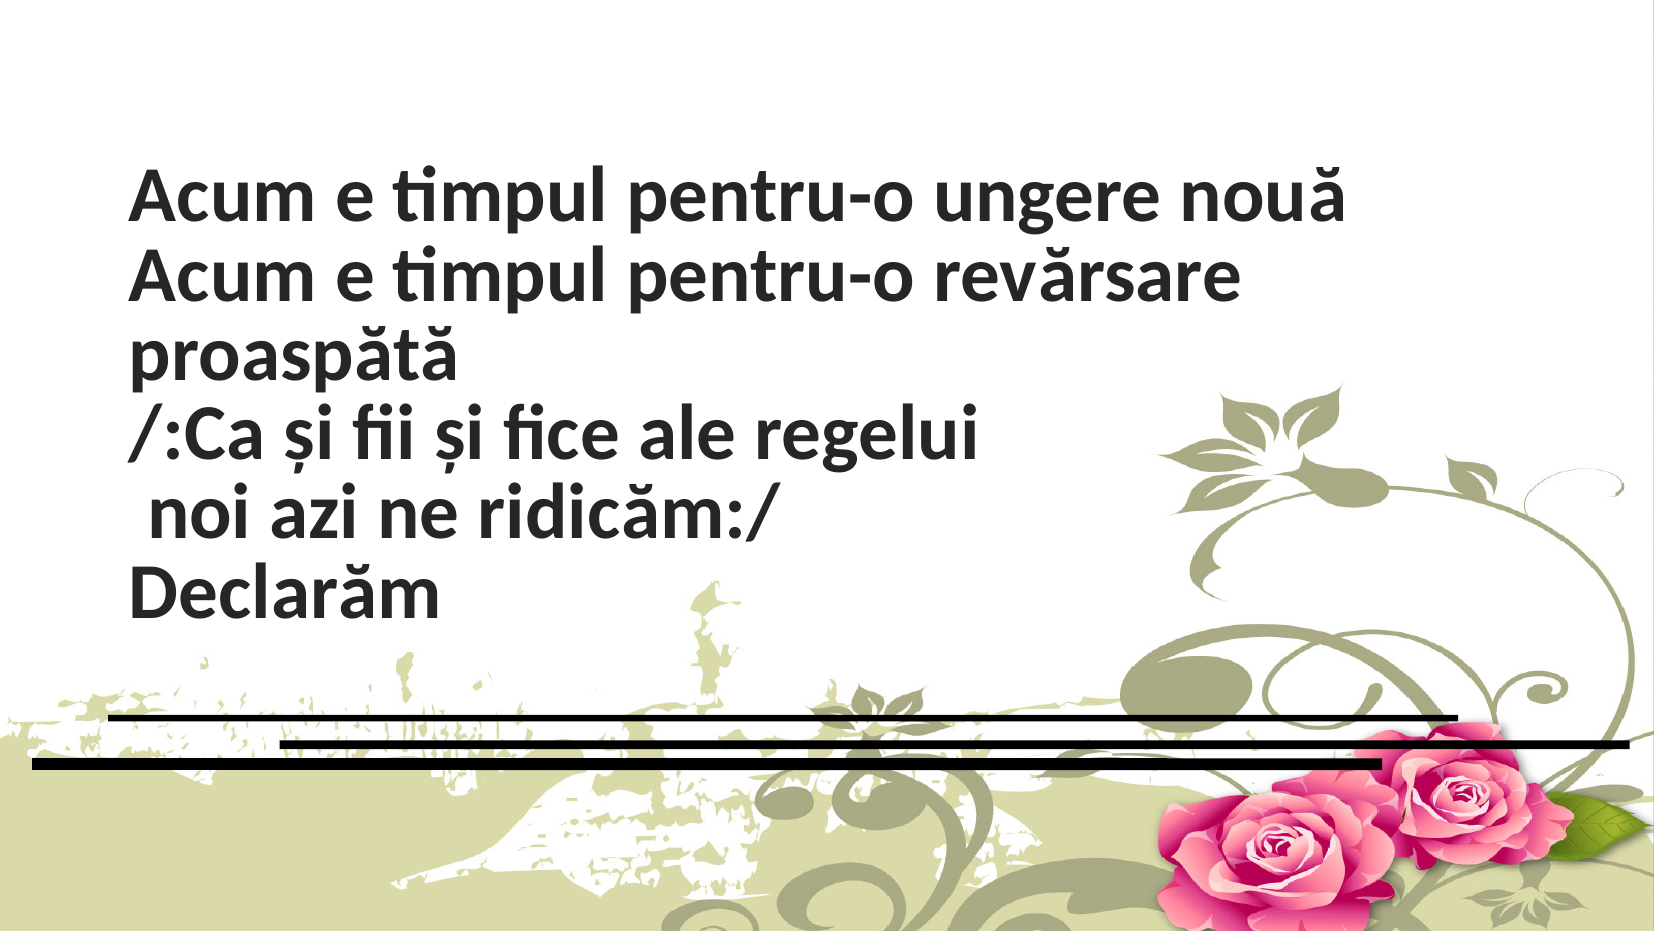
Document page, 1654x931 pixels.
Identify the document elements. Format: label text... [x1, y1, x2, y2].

text_box Acum e timpul pentru-o ungere nouă Acum e timpul pentru-o revărsare proaspătă /:Ca și fii și fice ale regelui noi azi ne ridicăm:/ Declarăm [114, 155, 1527, 820]
picture [0, 0, 1654, 931]
